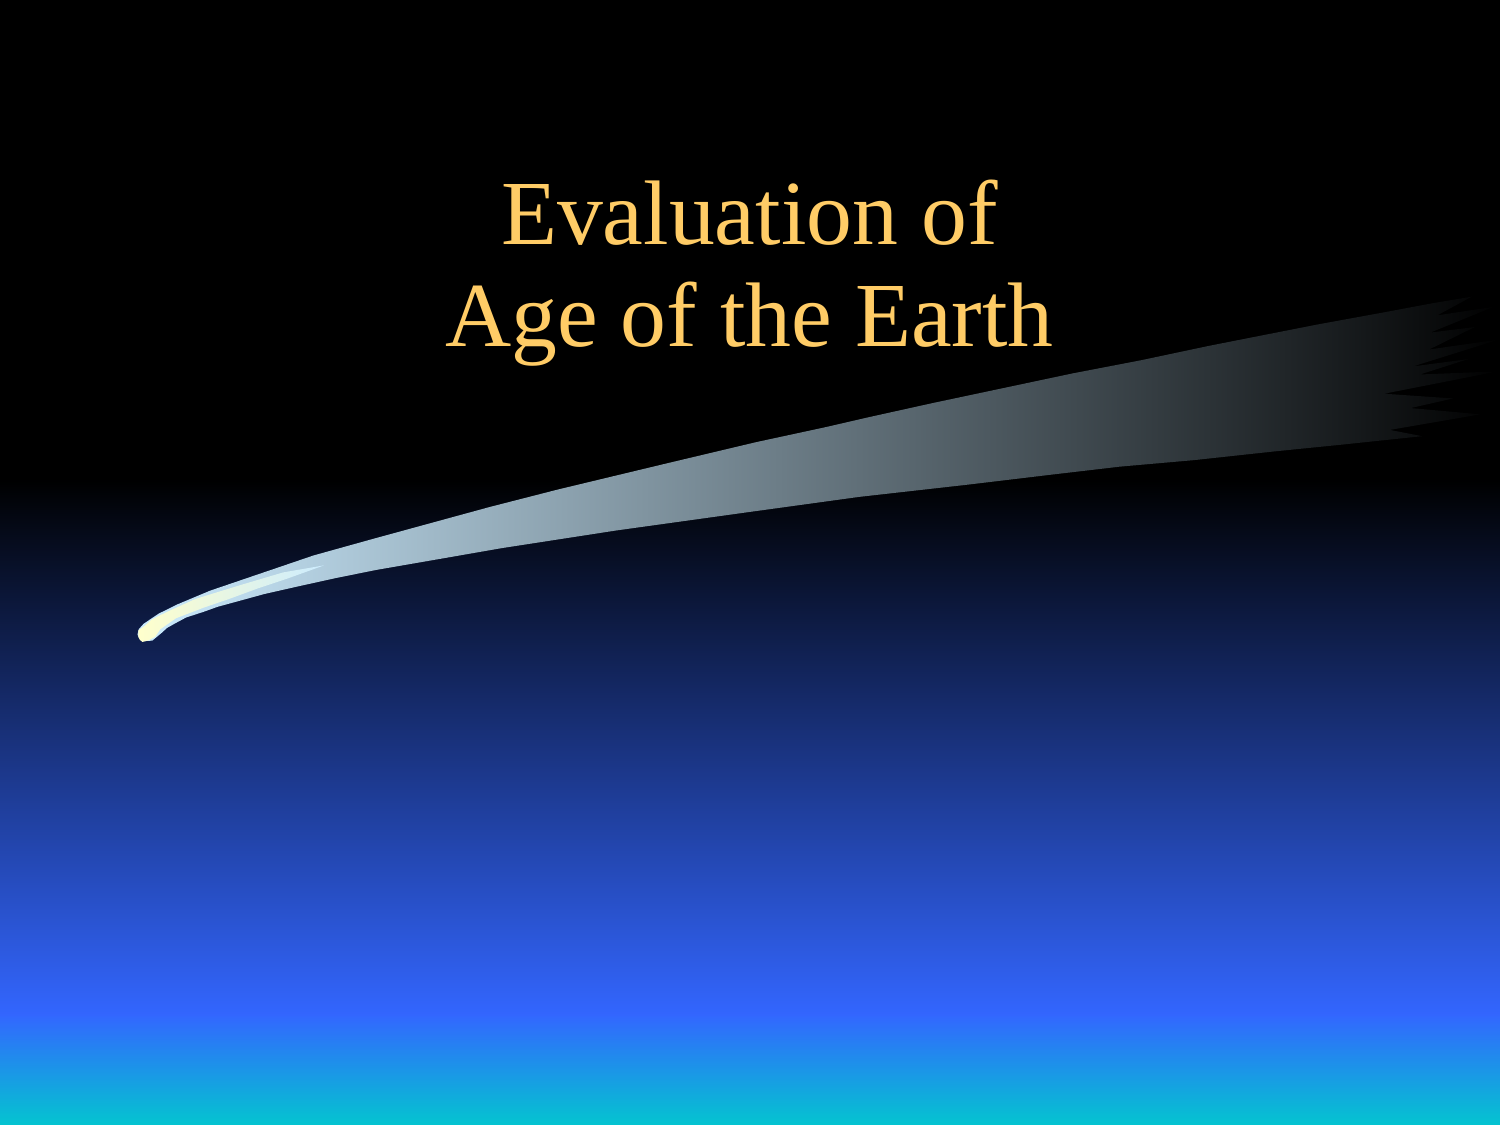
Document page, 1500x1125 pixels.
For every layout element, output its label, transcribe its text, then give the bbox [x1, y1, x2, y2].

title Evaluation of Age of the Earth [112, 155, 1388, 374]
